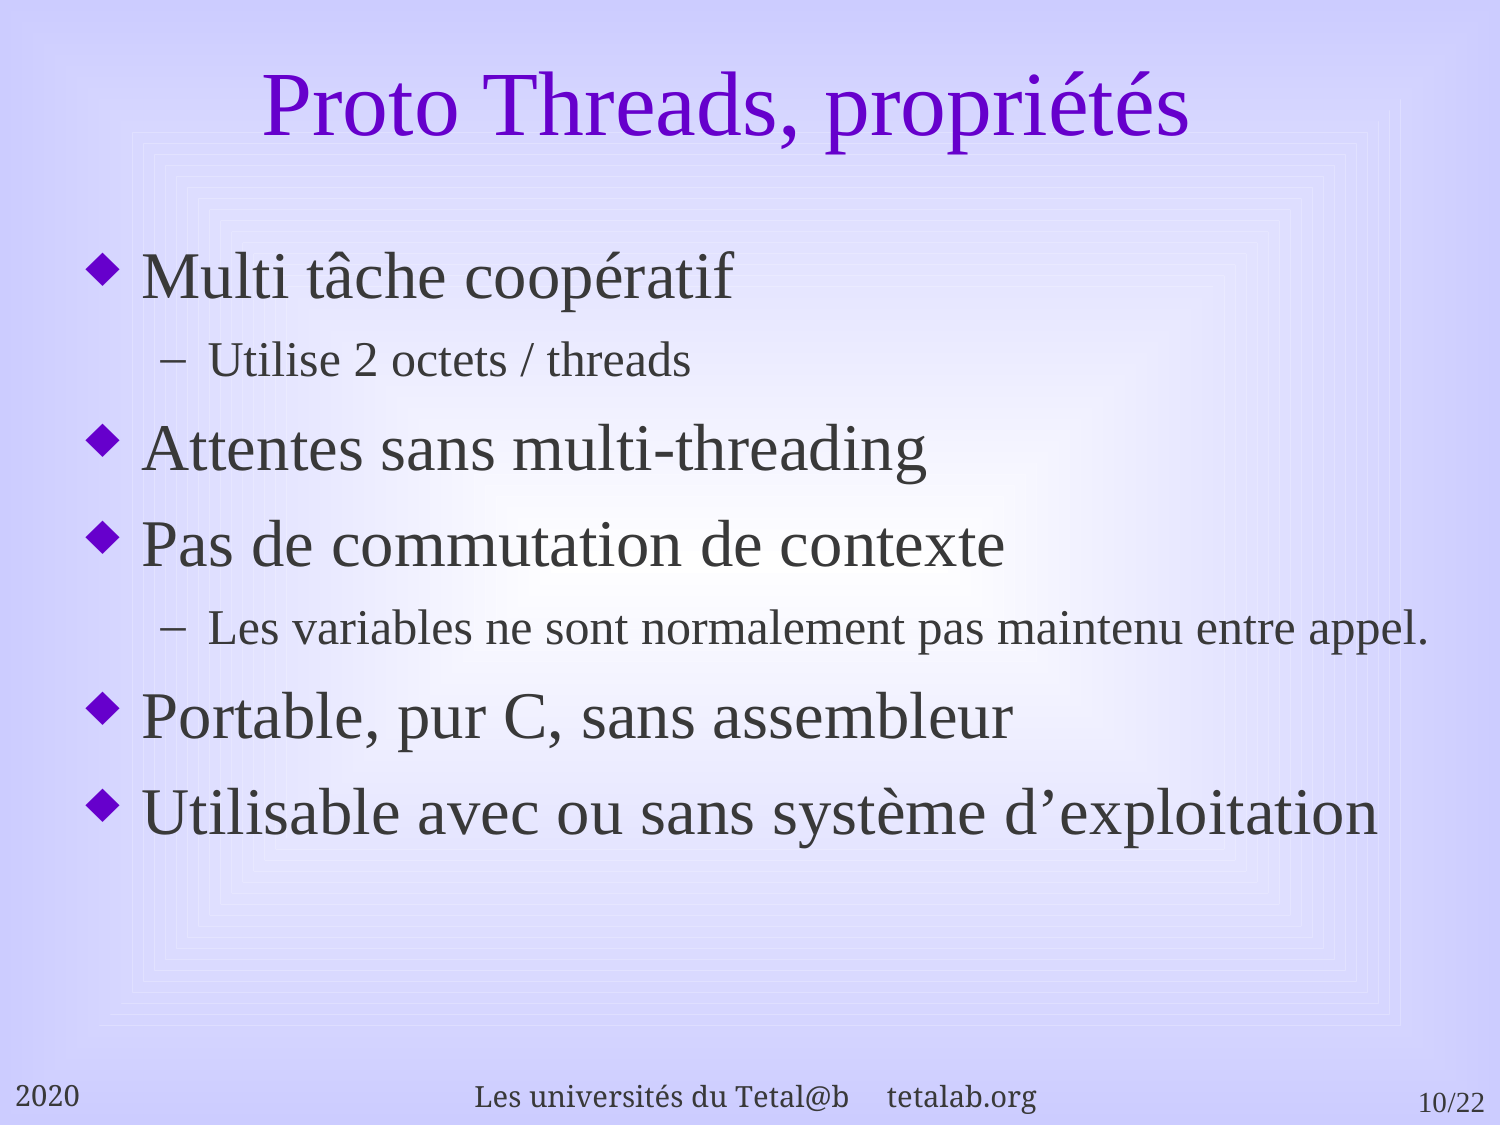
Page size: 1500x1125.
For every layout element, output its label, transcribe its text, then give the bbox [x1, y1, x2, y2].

list Multi tâche coopératif Utilise 2 octets / threads Attentes sans multi-threading Pas de commutation de contexte Les variables ne sont normalement pas maintenu entre appel. Portable, pur C, sans assembleur Utilisable avec ou sans système d’exploitation [70, 224, 1453, 1016]
title Proto Threads, propriétés [0, 0, 1500, 198]
